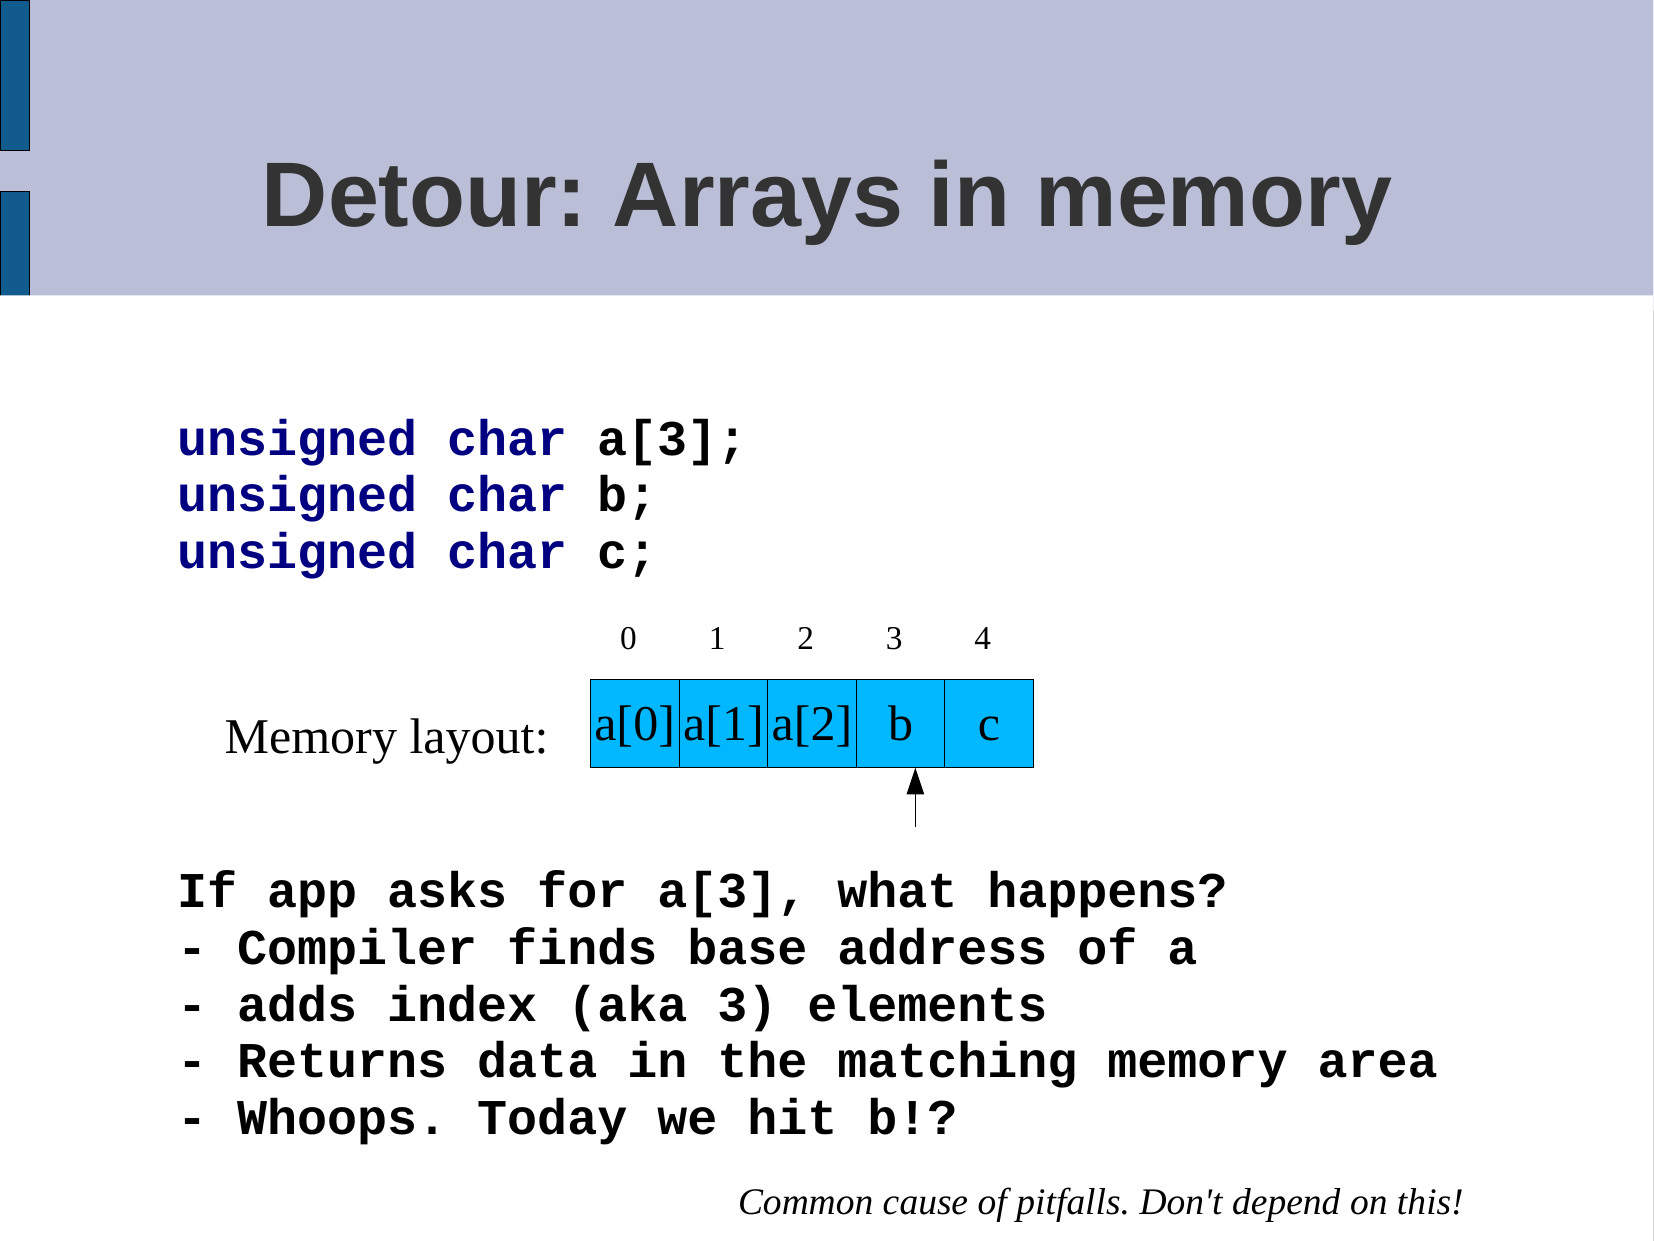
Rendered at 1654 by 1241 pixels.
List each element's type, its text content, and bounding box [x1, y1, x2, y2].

text_box 1 [708, 620, 739, 658]
text_box Common cause of pitfalls. Don't depend on this! [738, 1181, 1654, 1224]
text_box 2 [797, 620, 827, 658]
text_box 4 [974, 620, 1004, 658]
text_box unsigned char a[3]; unsigned char b; unsigned char c; If app asks for a[3], what happens? - Compiler finds base address of a - adds index (aka 3) elements - Returns data in the matching memory area - Whoops. Today we hit b!? [0, 295, 1654, 1241]
text_box 0 [620, 620, 637, 658]
text_box c [945, 679, 1034, 768]
text_box b [857, 679, 945, 768]
text_box a[2] [767, 679, 857, 768]
text_box a[1] [679, 679, 767, 768]
title Detour: Arrays in memory [121, 91, 1534, 299]
text_box Memory layout: [224, 708, 562, 768]
text_box a[0] [590, 679, 679, 768]
text_box 3 [885, 620, 916, 658]
